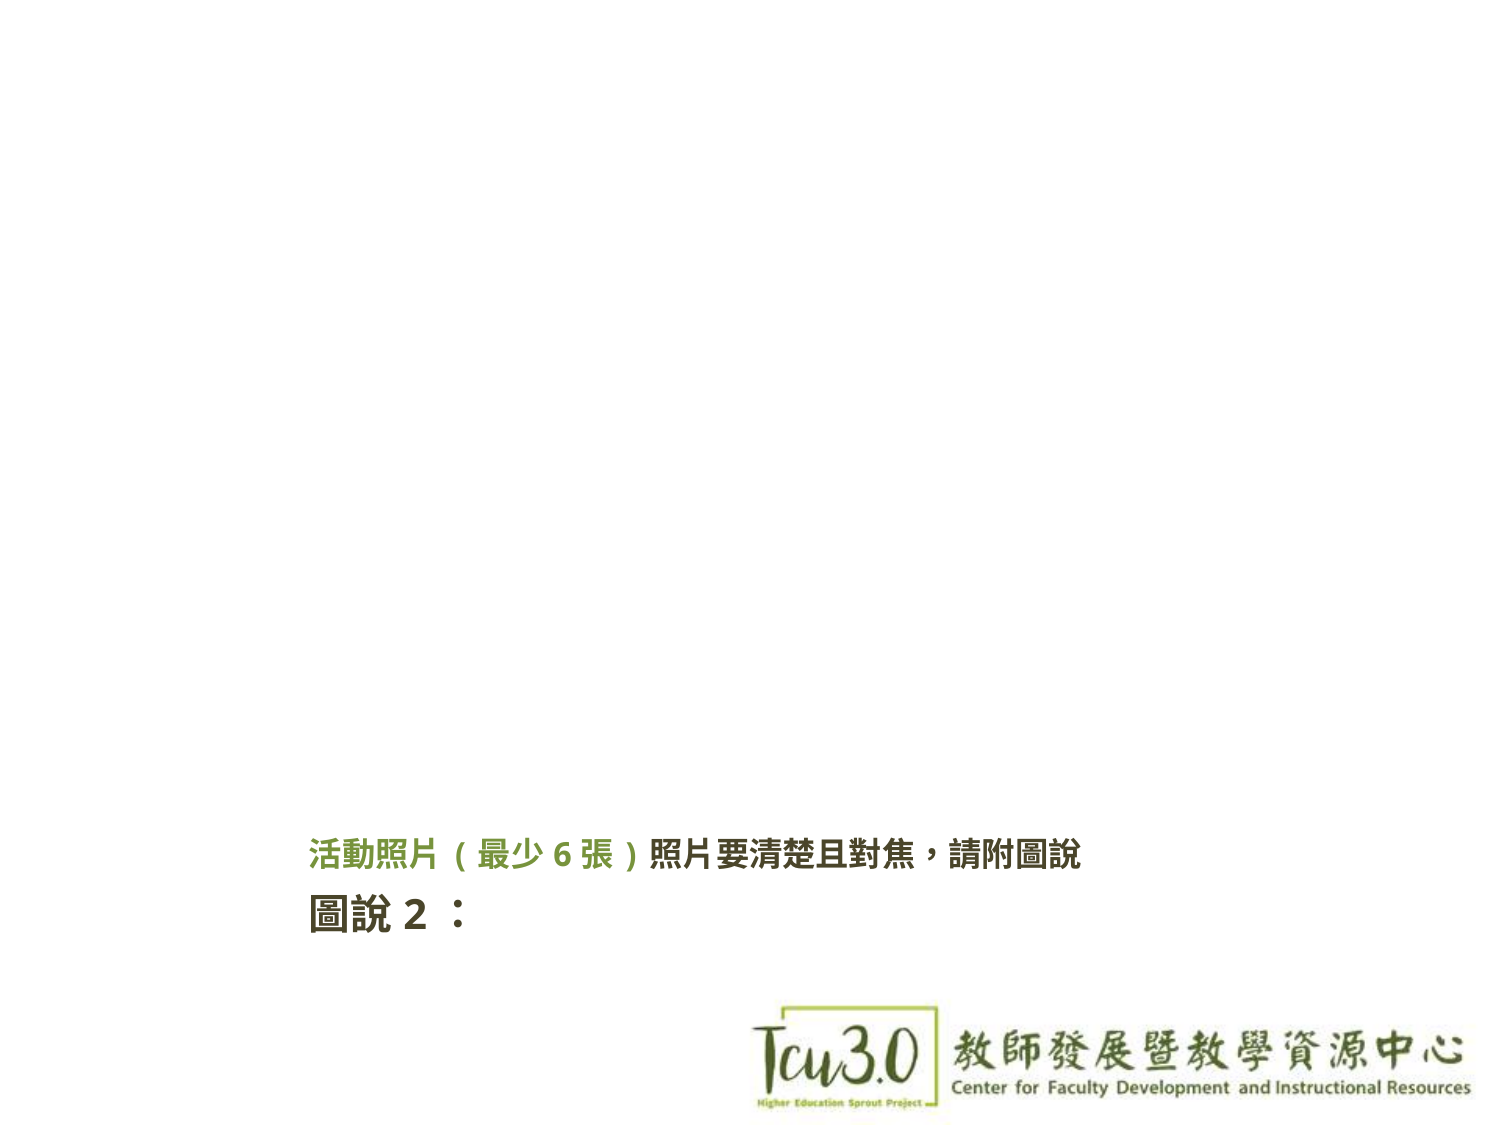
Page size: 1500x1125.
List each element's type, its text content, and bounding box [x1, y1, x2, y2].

title 活動照片(最少6張)照片要清楚且對焦，請附圖說 [294, 787, 1195, 880]
list 圖說2： [294, 880, 1195, 1013]
